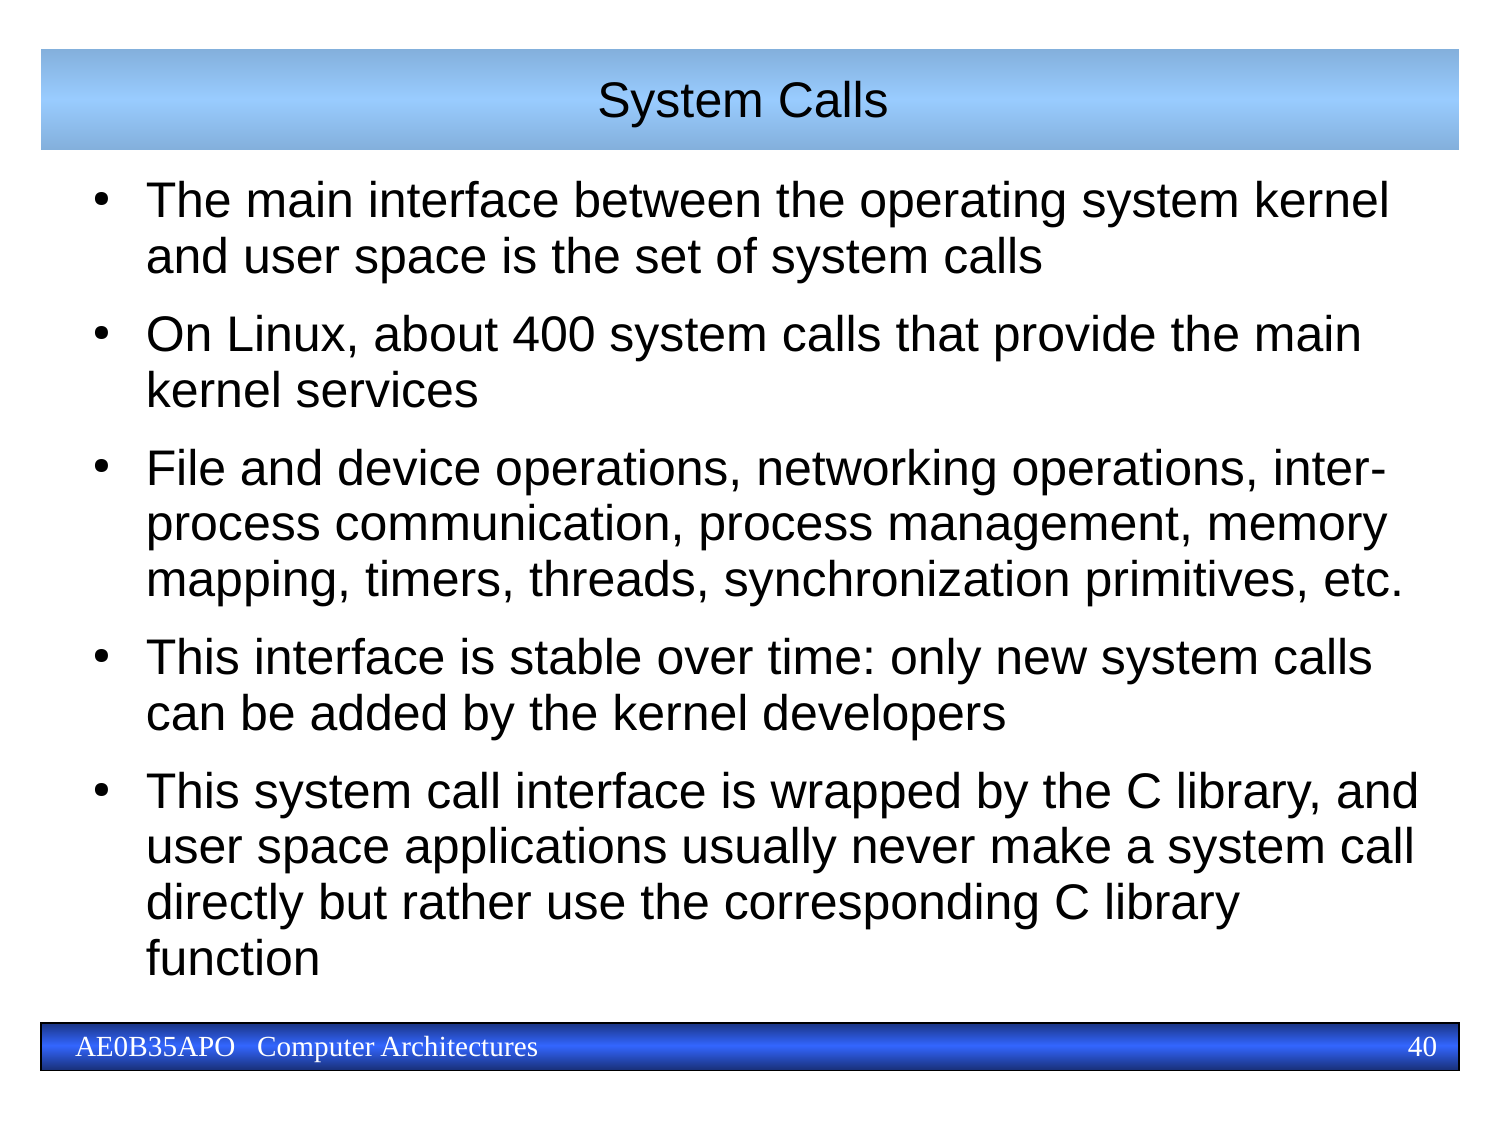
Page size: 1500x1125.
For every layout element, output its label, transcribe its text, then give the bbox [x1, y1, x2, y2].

list The main interface between the operating system kernel and user space is the set of system calls On Linux, about 400 system calls that provide the main kernel services File and device operations, networking operations, inter-process communication, process management, memory mapping, timers, threads, synchronization primitives, etc. This interface is stable over time: only new system calls can be added by the kernel developers This system call interface is wrapped by the C library, and user space applications usually never make a system call directly but rather use the corresponding C library function [75, 172, 1426, 1013]
title System Calls [41, 49, 1459, 150]
